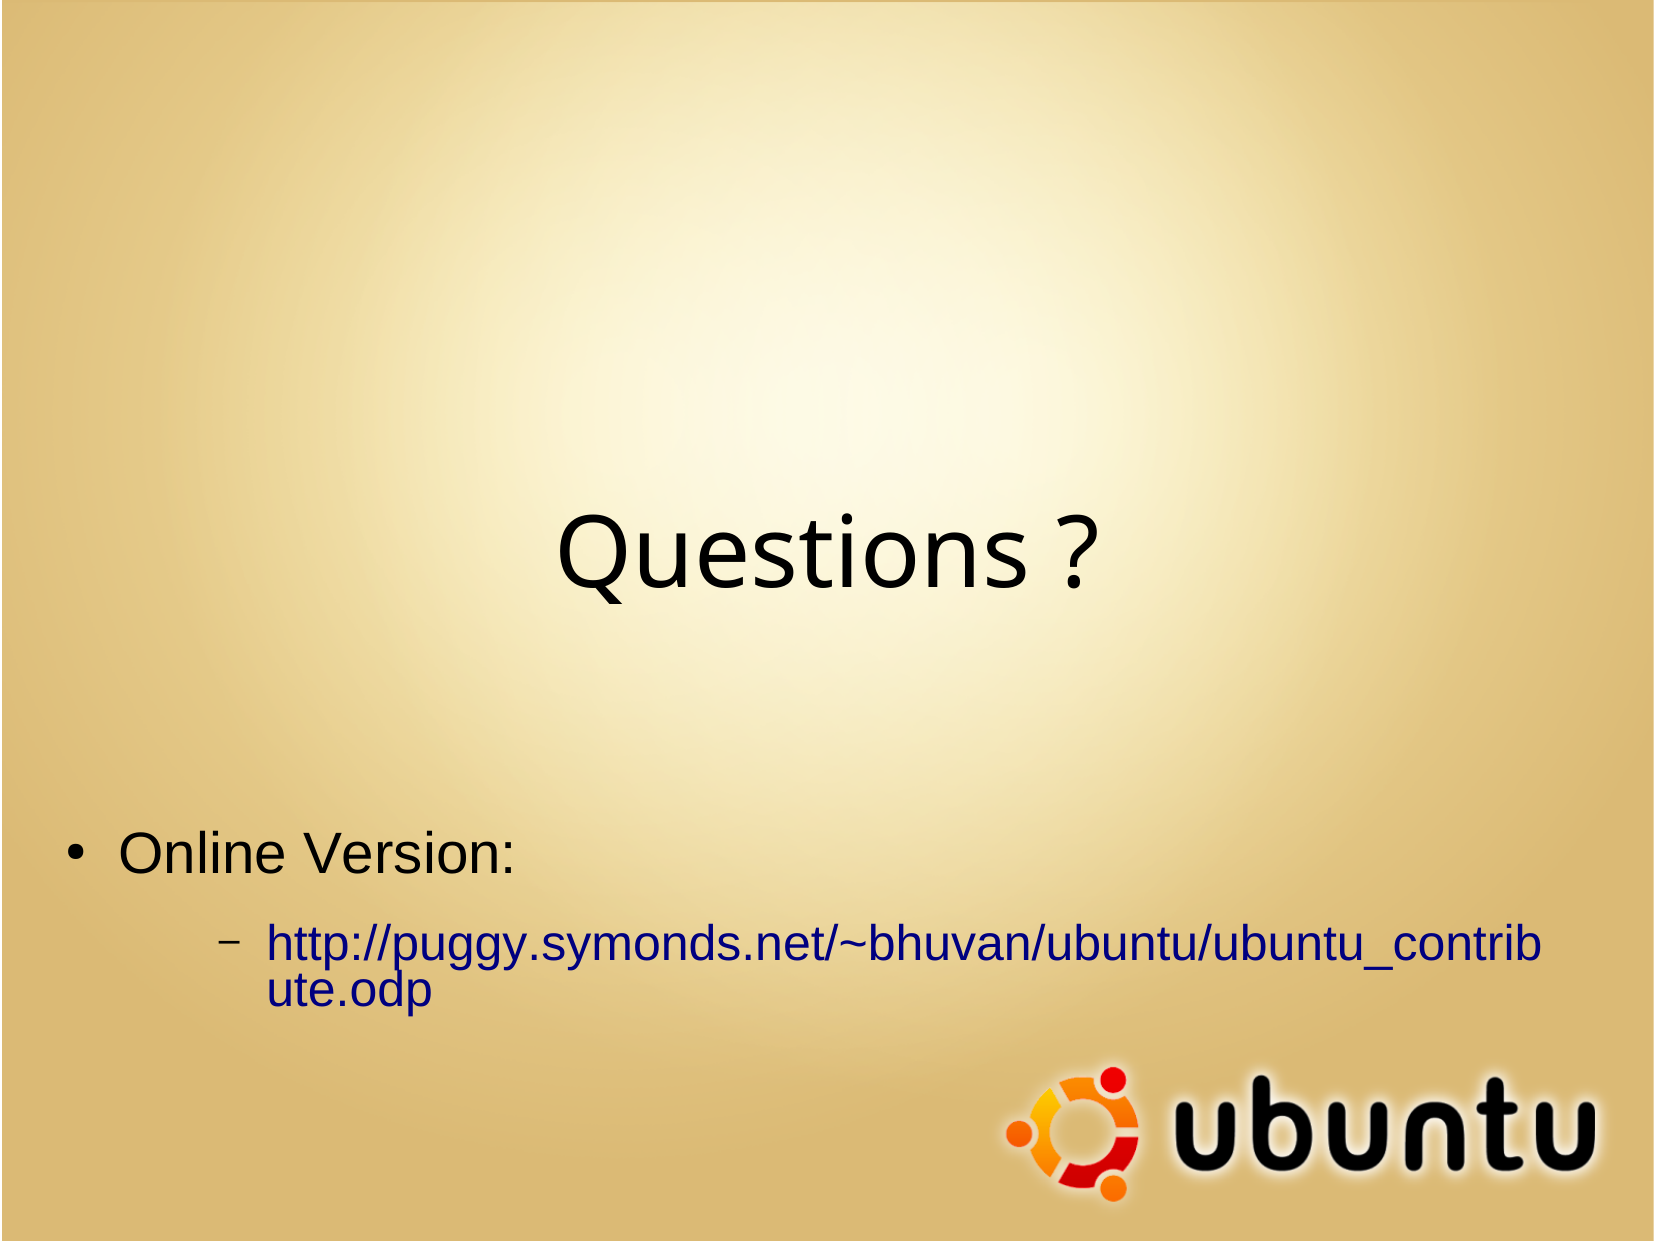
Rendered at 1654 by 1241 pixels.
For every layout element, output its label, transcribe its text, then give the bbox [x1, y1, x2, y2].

picture [2, 0, 1654, 1241]
list Online Version: http://puggy.symonds.net/~bhuvan/ubuntu/ubuntu_contribute.odp [29, 821, 1548, 999]
title Questions ? [83, 445, 1572, 653]
